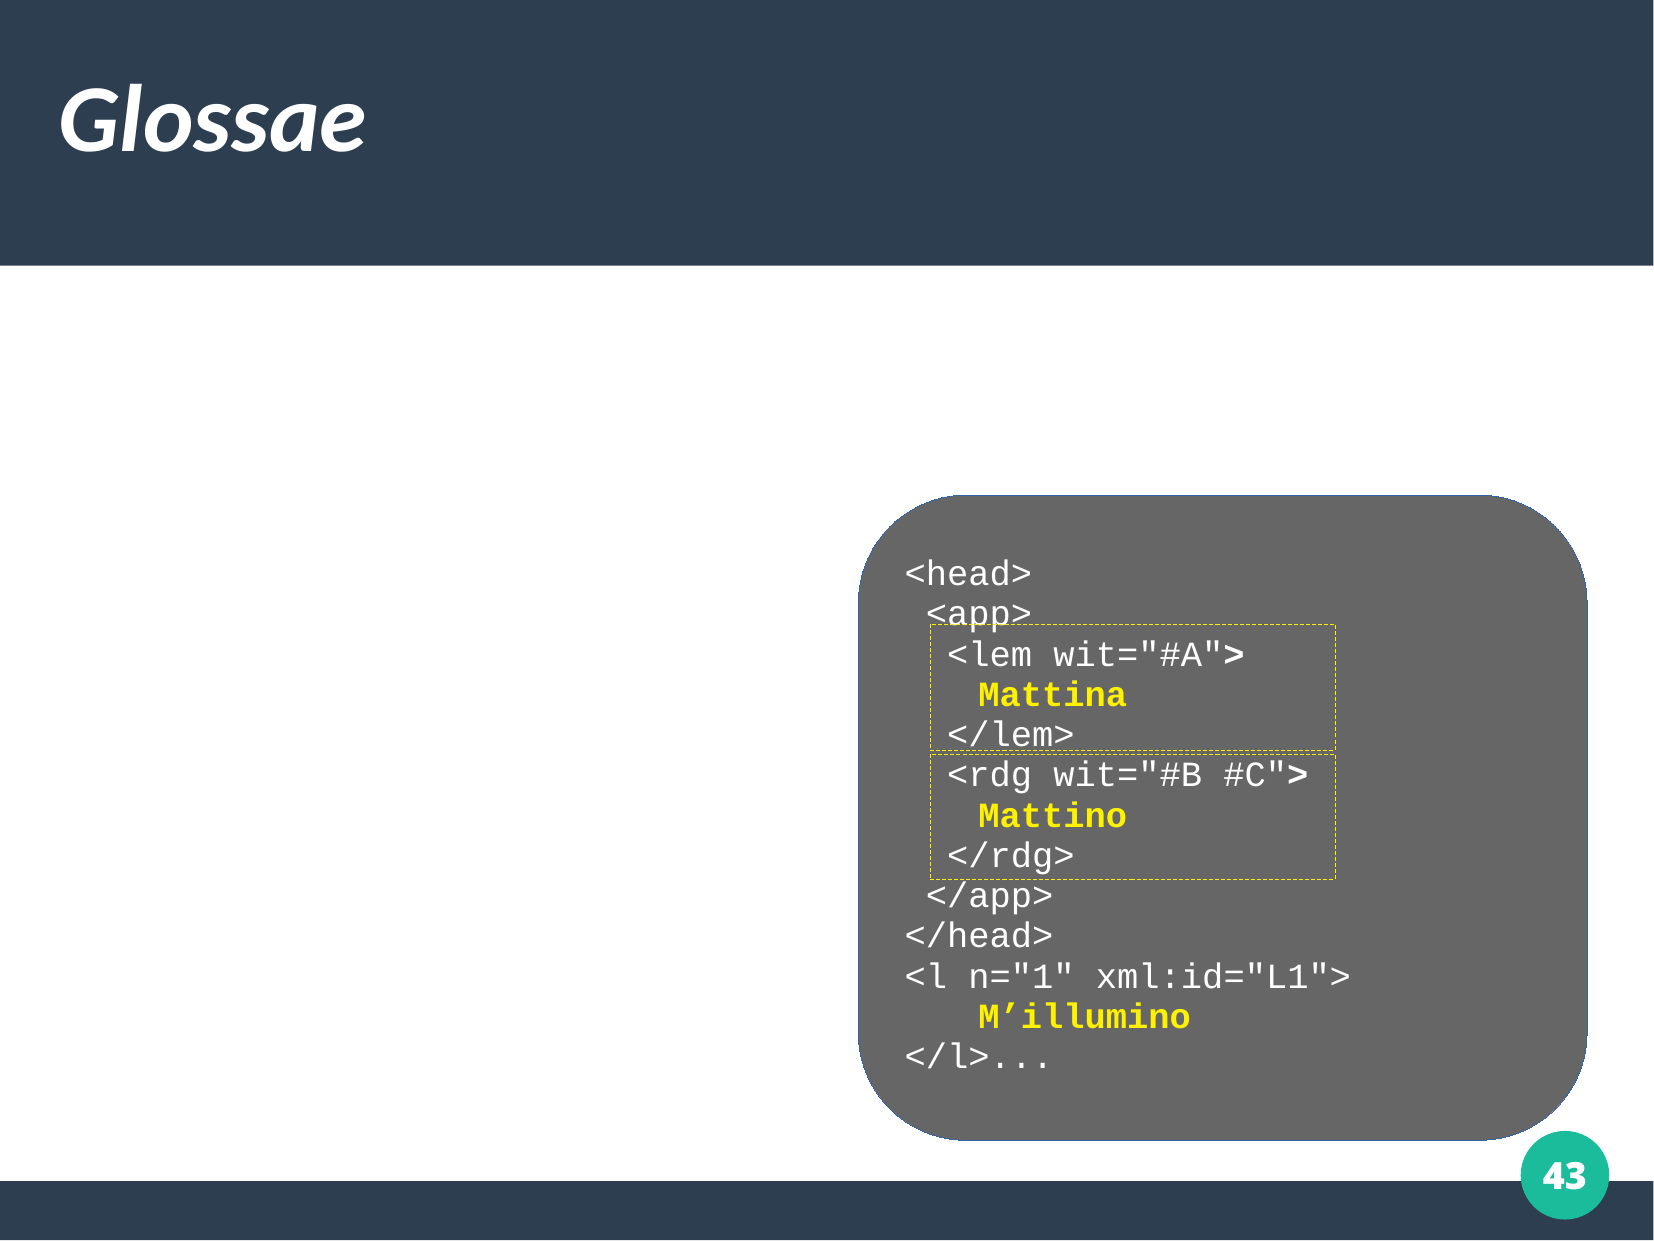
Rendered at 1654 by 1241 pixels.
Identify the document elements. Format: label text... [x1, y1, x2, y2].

text_box <head> <app> <lem wit="#A"> Mattina </lem> <rdg wit="#B #C"> Mattino </rdg> </app> </head> <l n="1" xml:id="L1"> M’illumino </l>... [858, 495, 1588, 1141]
title Glossae [59, 49, 1595, 207]
